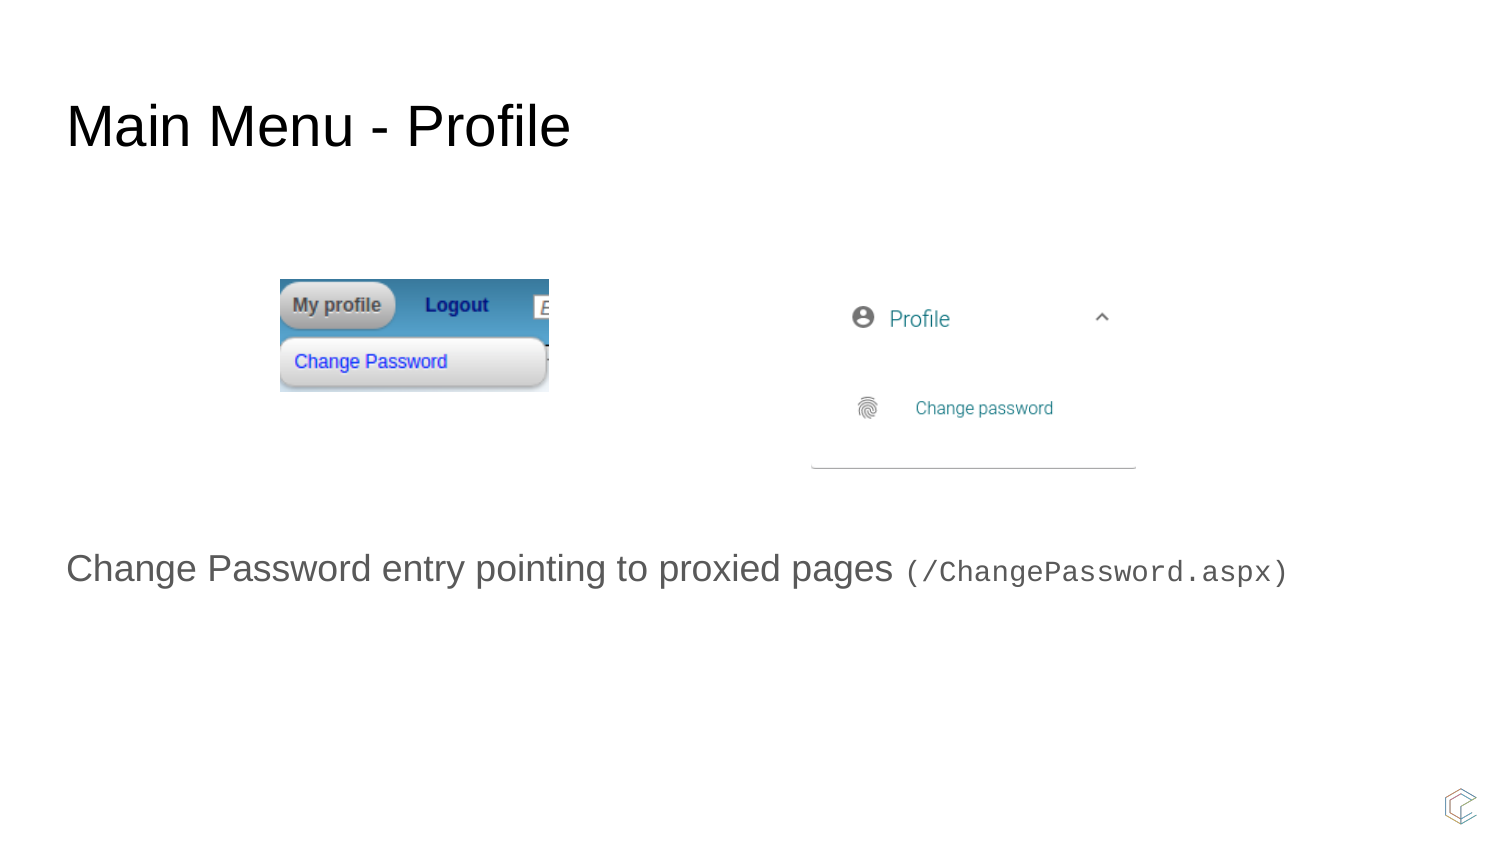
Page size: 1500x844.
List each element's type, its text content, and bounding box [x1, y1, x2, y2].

list Change Password entry pointing to proxied pages (/ChangePassword.aspx) [51, 189, 1449, 750]
picture [1441, 784, 1481, 829]
picture [280, 279, 549, 393]
picture [811, 270, 1136, 469]
title Main Menu - Profile [51, 72, 1449, 167]
